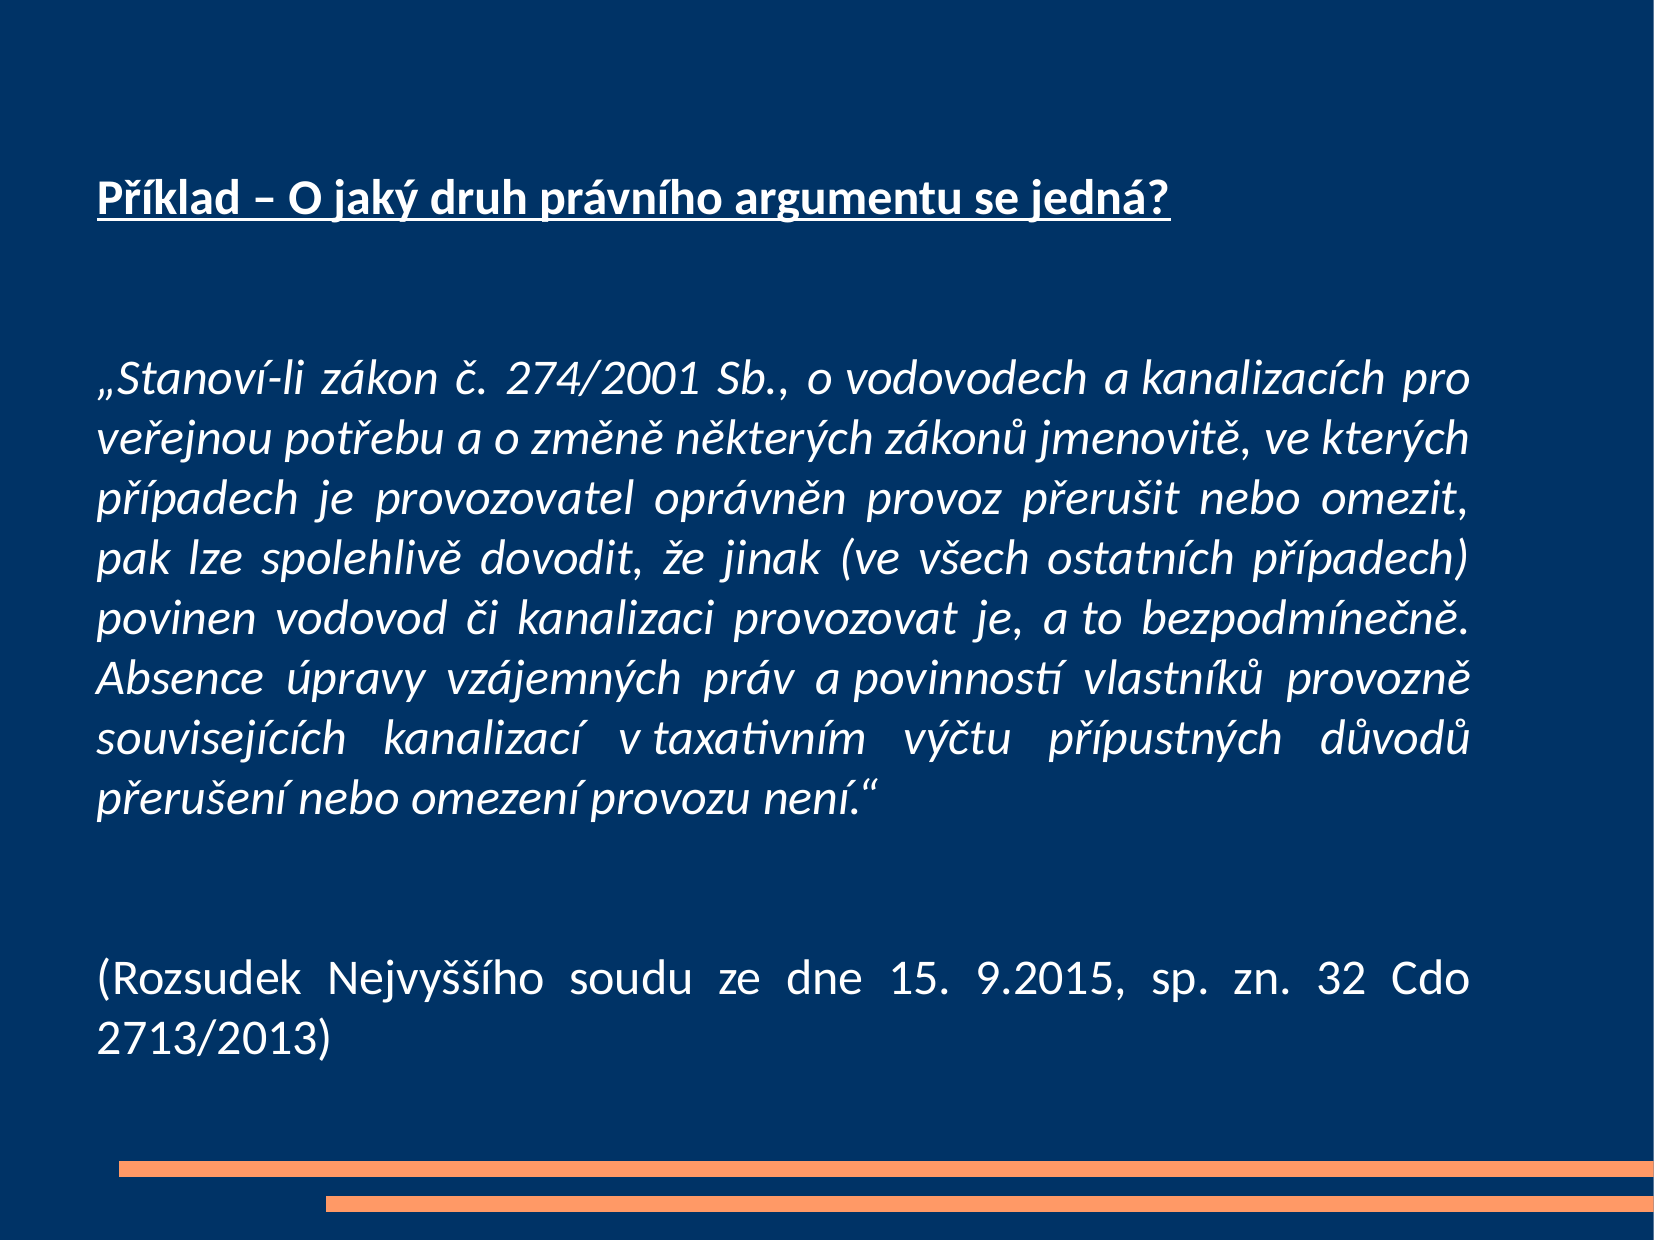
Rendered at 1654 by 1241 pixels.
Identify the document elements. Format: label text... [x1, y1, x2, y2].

text_box Příklad – O jaký druh právního argumentu se jedná? „Stanoví-li zákon č. 274/2001 Sb., o vodovodech a kanalizacích pro veřejnou potřebu a o změně některých zákonů jmenovitě, ve kterých případech je provozovatel oprávněn provoz přerušit nebo omezit, pak lze spolehlivě dovodit, že jinak (ve všech ostatních případech) povinen vodovod či kanalizaci provozovat je, a to bezpodmínečně. Absence úpravy vzájemných práv a povinností vlastníků provozně souvisejících kanalizací v taxativním výčtu přípustných důvodů přerušení nebo omezení provozu není.“ (Rozsudek Nejvyššího soudu ze dne 15. 9.2015, sp. zn. 32 Cdo 2713/2013) [82, 157, 1486, 1104]
